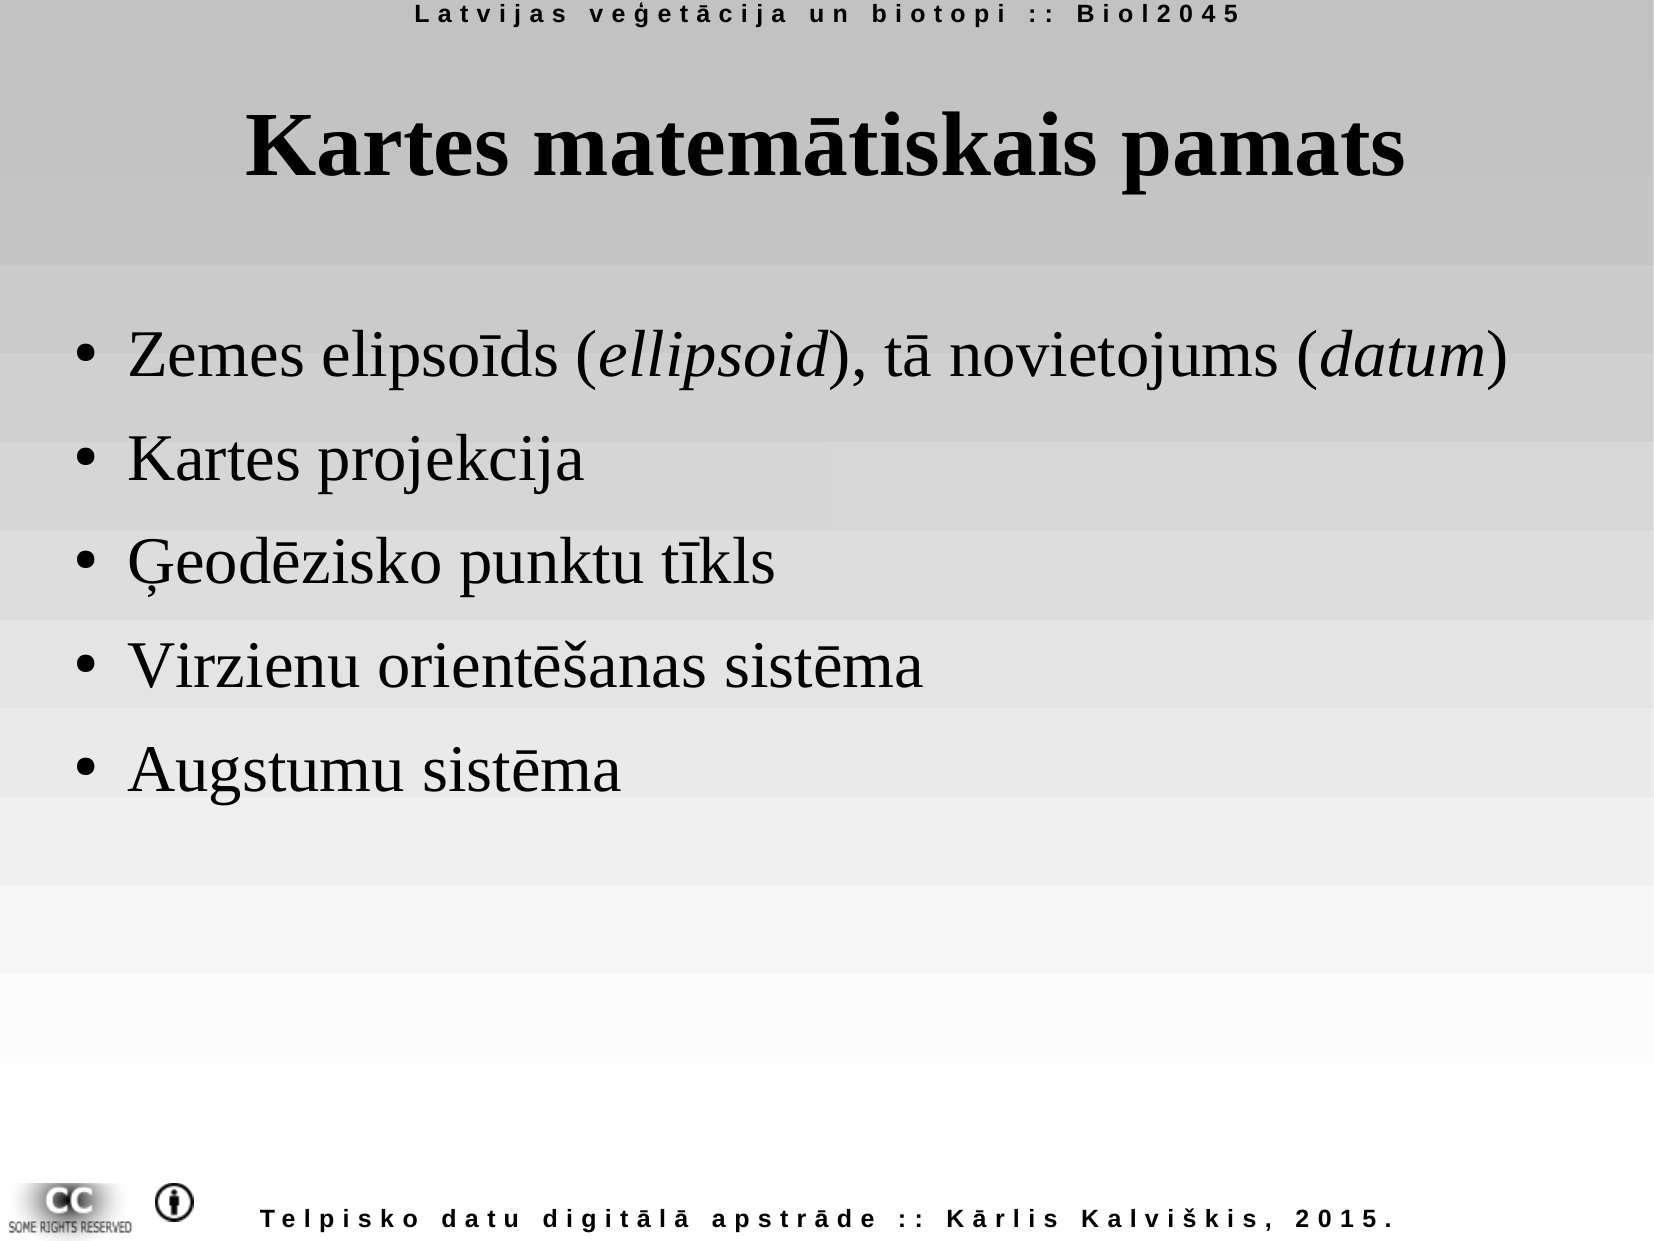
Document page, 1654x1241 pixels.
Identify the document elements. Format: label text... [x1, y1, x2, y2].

title Kartes matemātiskais pamats [0, 1, 1654, 287]
picture [0, 287, 1654, 1241]
list Zemes elipsoīds (ellipsoid), tā novietojums (datum) Kartes projekcija Ģeodēzisko punktu tīkls Virzienu orientēšanas sistēma Augstumu sistēma [56, 317, 1600, 1175]
